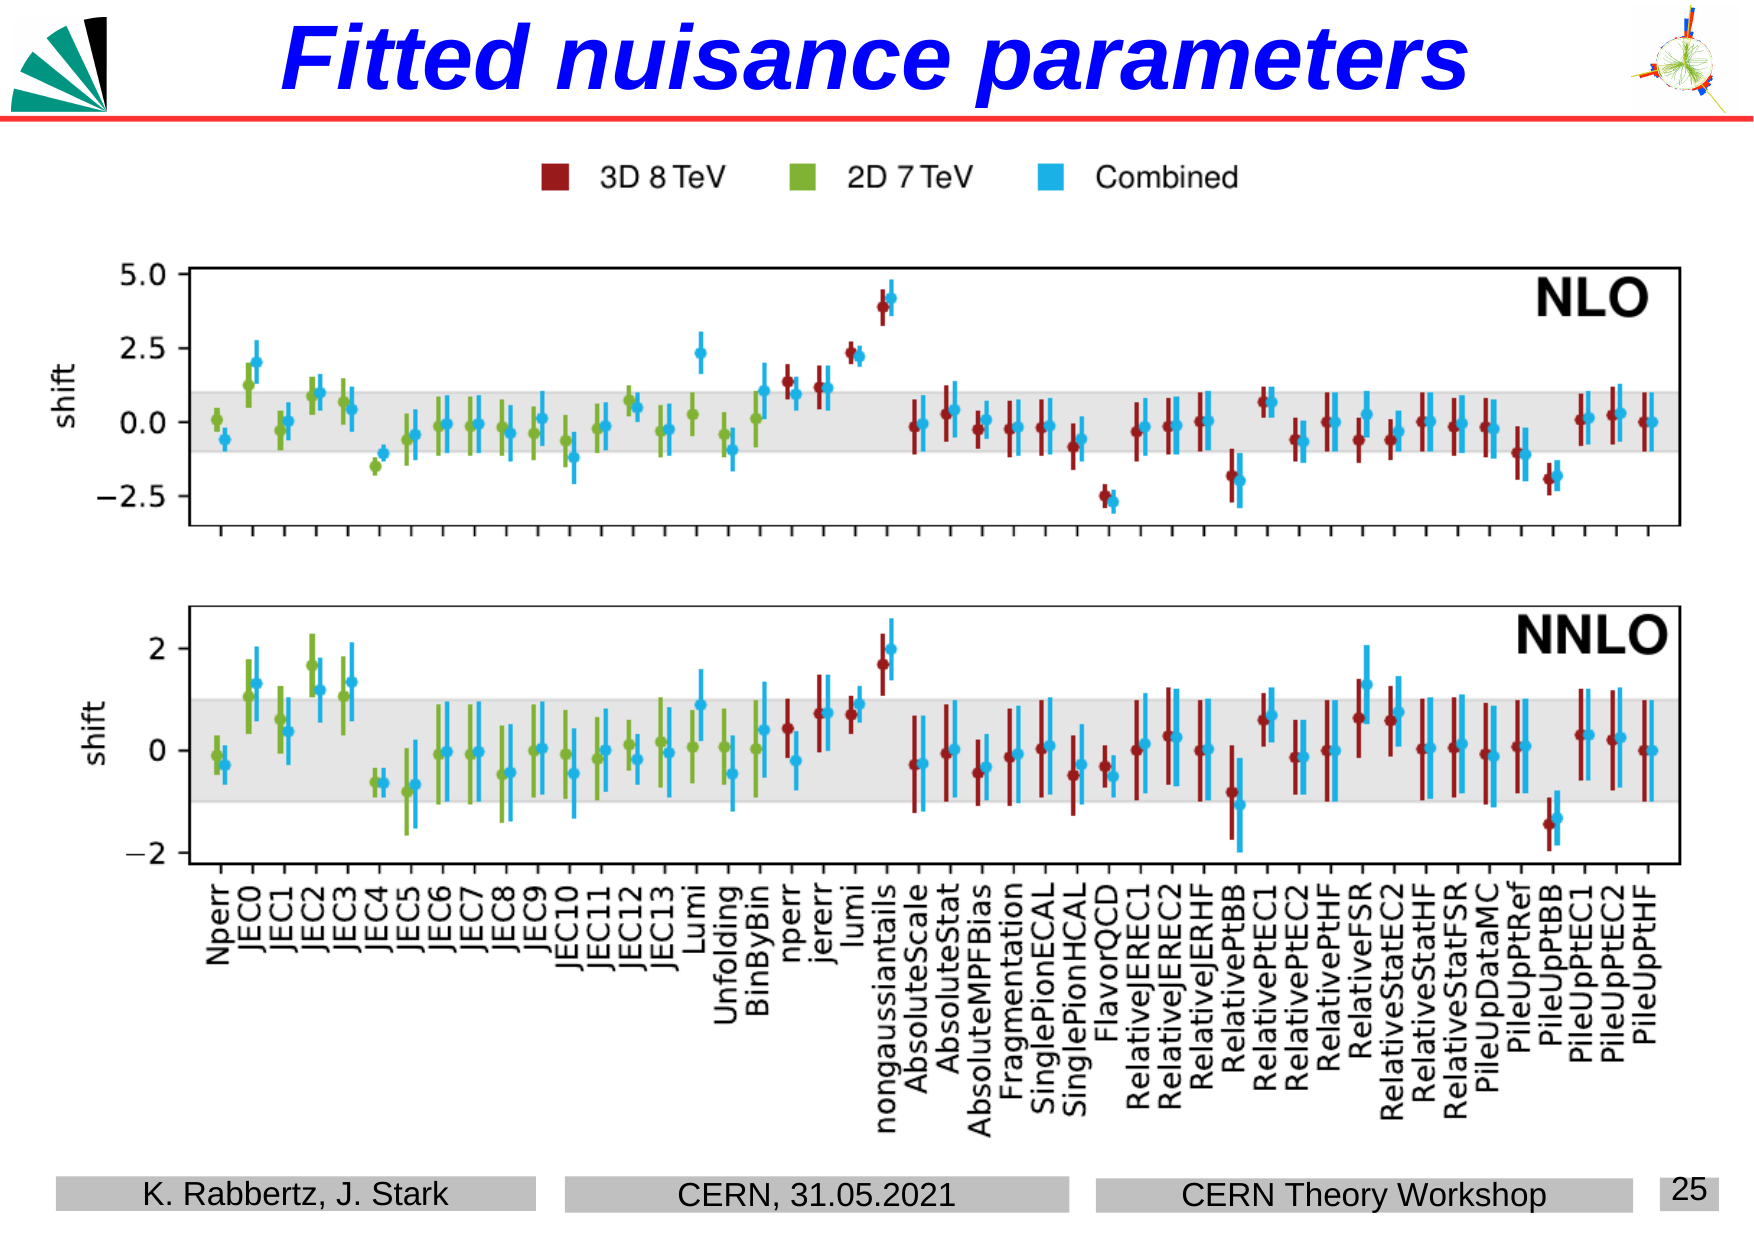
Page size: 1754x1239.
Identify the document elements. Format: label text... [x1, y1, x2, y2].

picture [1631, 5, 1739, 113]
picture [47, 137, 1706, 1169]
picture [11, 17, 107, 113]
title Fitted nuisance parameters [124, 0, 1630, 116]
